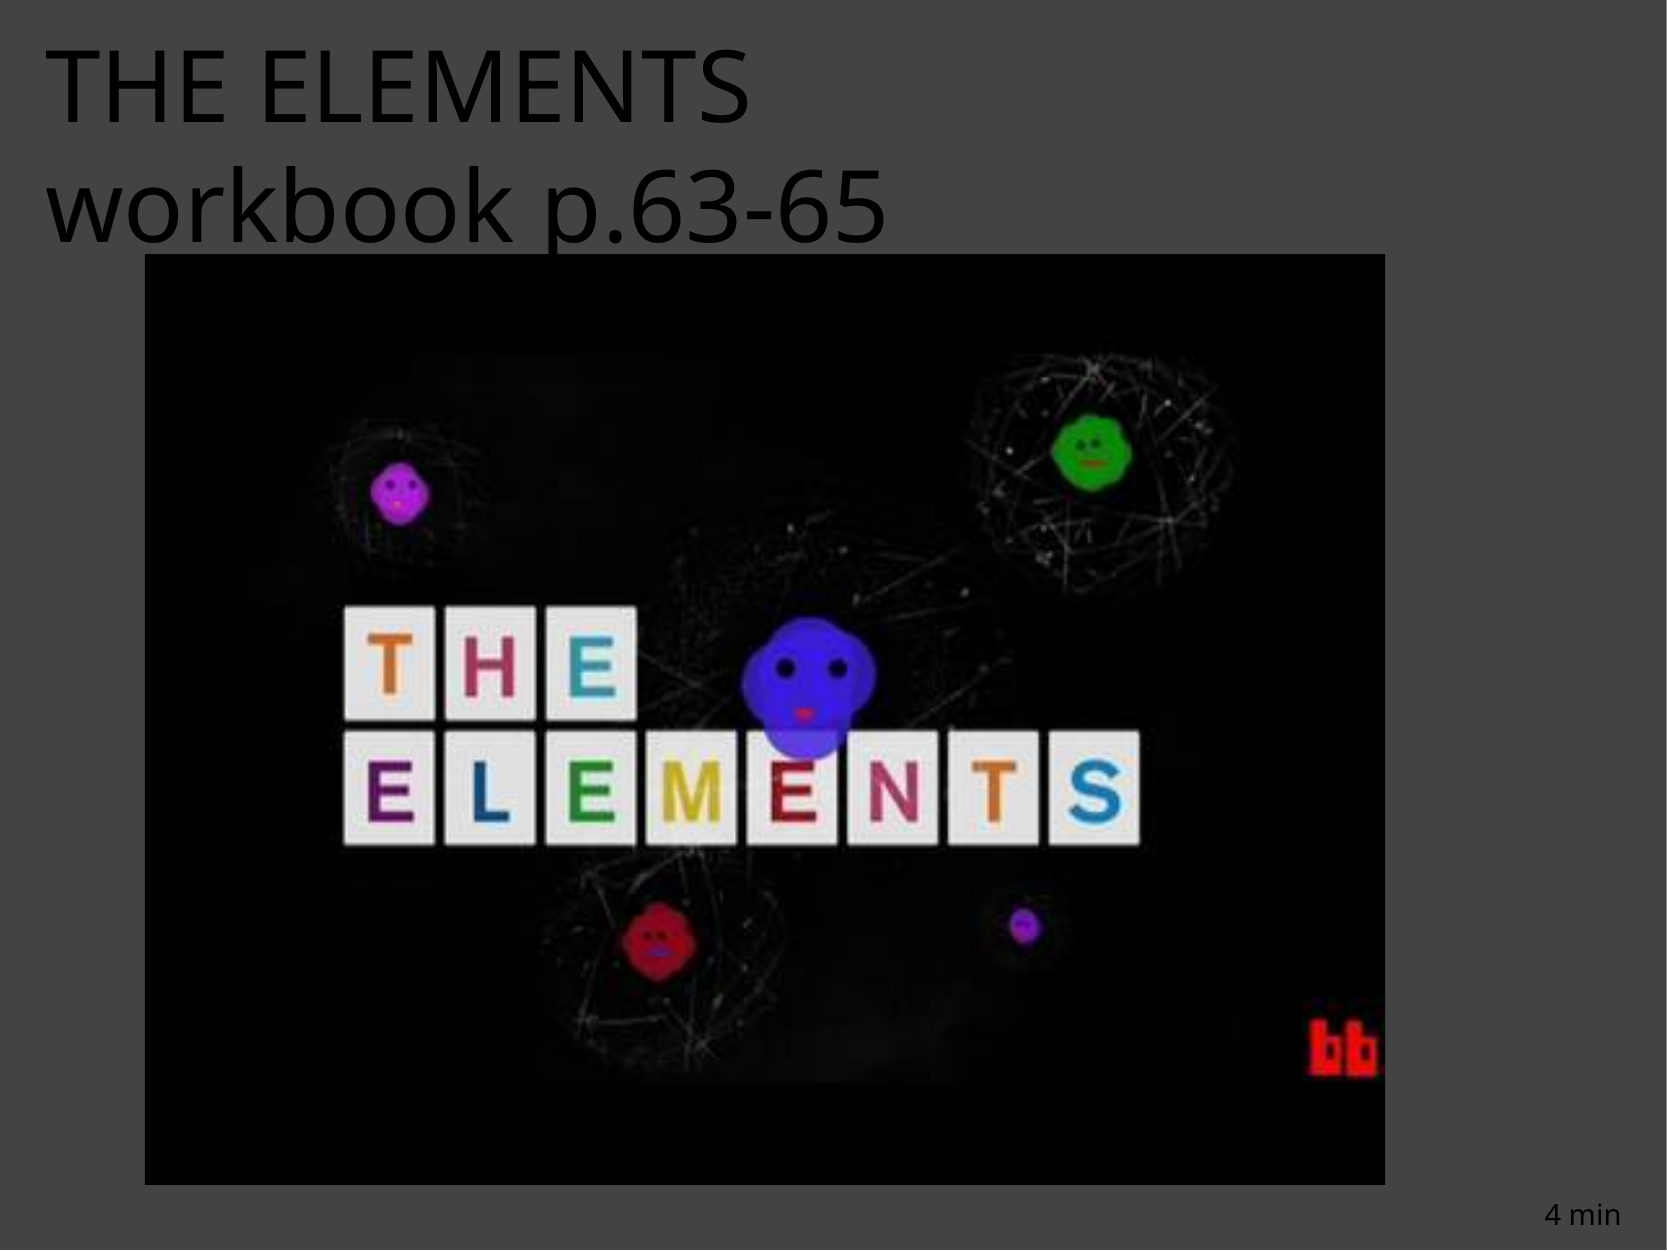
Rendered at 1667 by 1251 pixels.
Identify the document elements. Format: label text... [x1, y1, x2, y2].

text_box [144, 254, 1386, 1185]
text_box 4 min [1529, 1181, 1654, 1240]
title THE ELEMENTS workbook p.63-65 [38, 16, 1622, 229]
